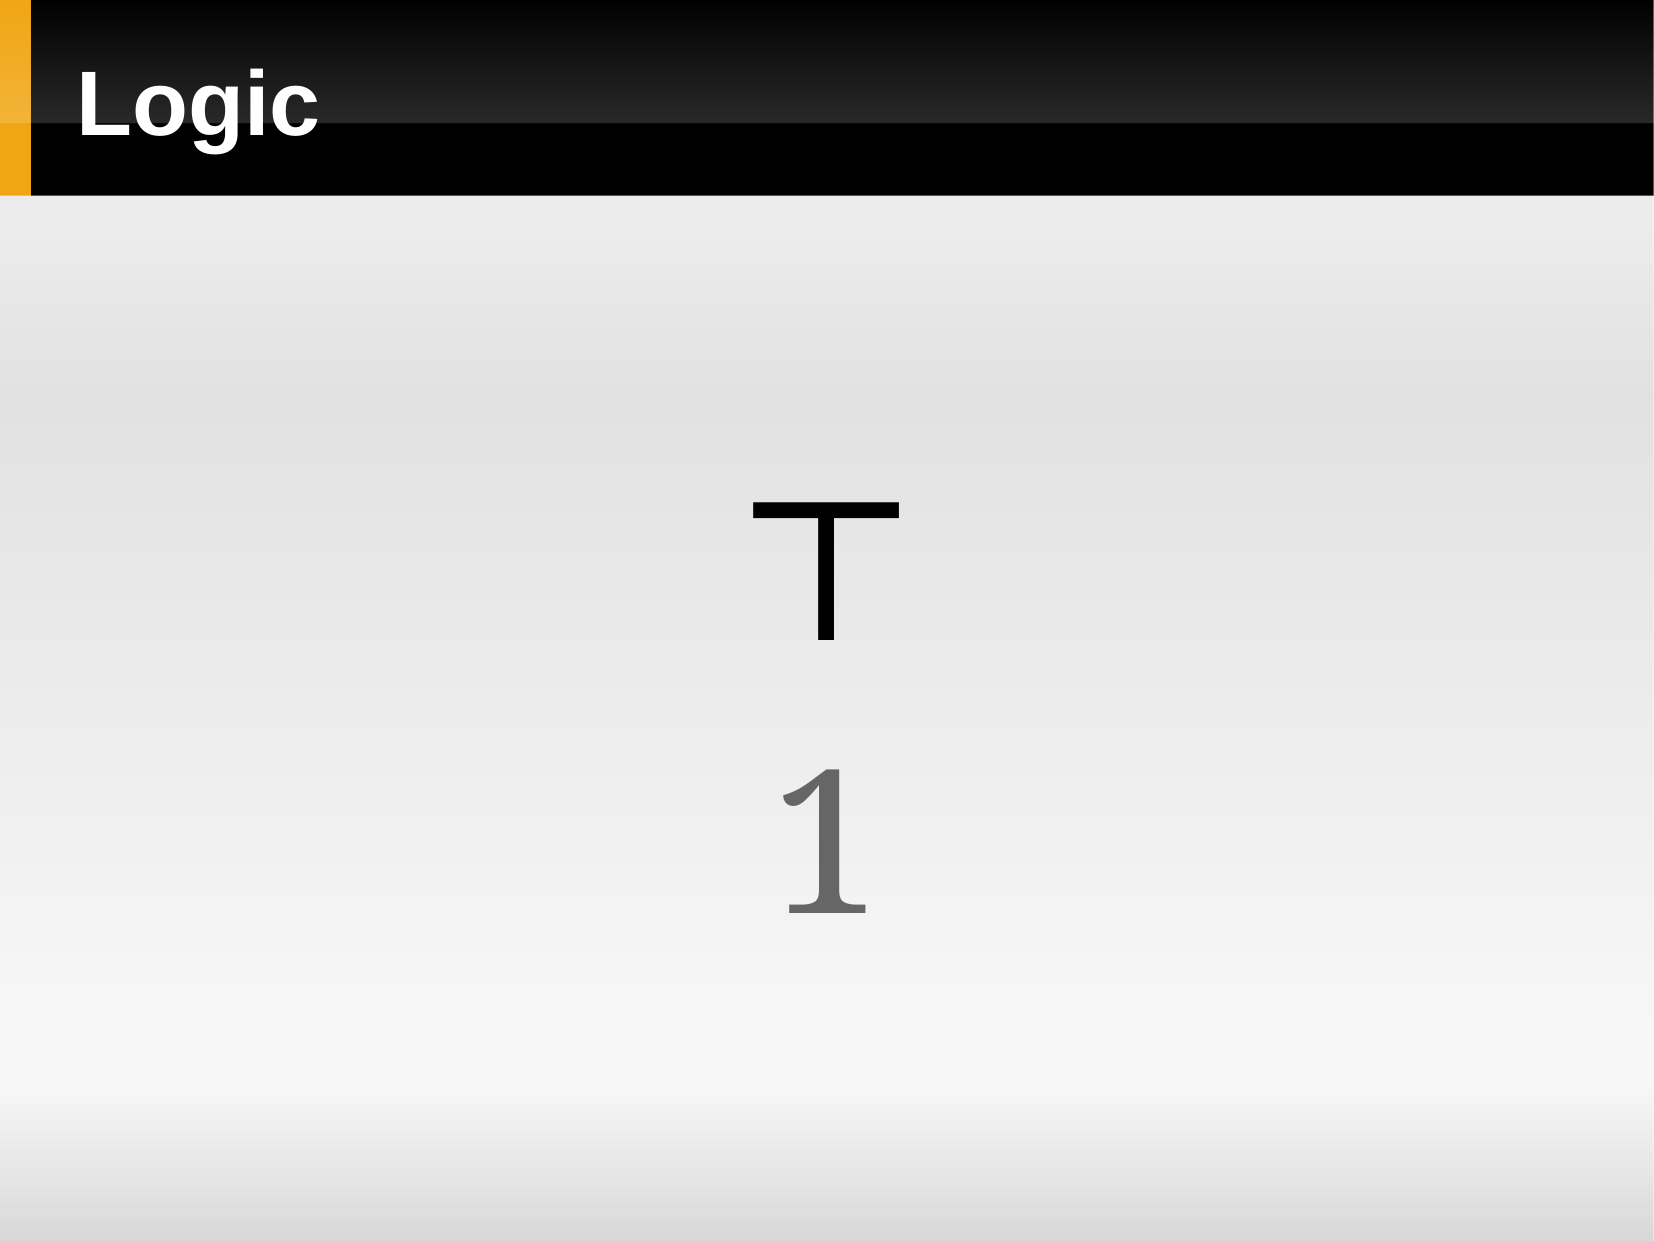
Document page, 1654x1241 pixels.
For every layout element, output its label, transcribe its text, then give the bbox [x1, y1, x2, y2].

picture [0, 0, 1654, 1241]
title Logic [76, 0, 1565, 208]
subtitle ⊤ 1 [82, 297, 1571, 1102]
